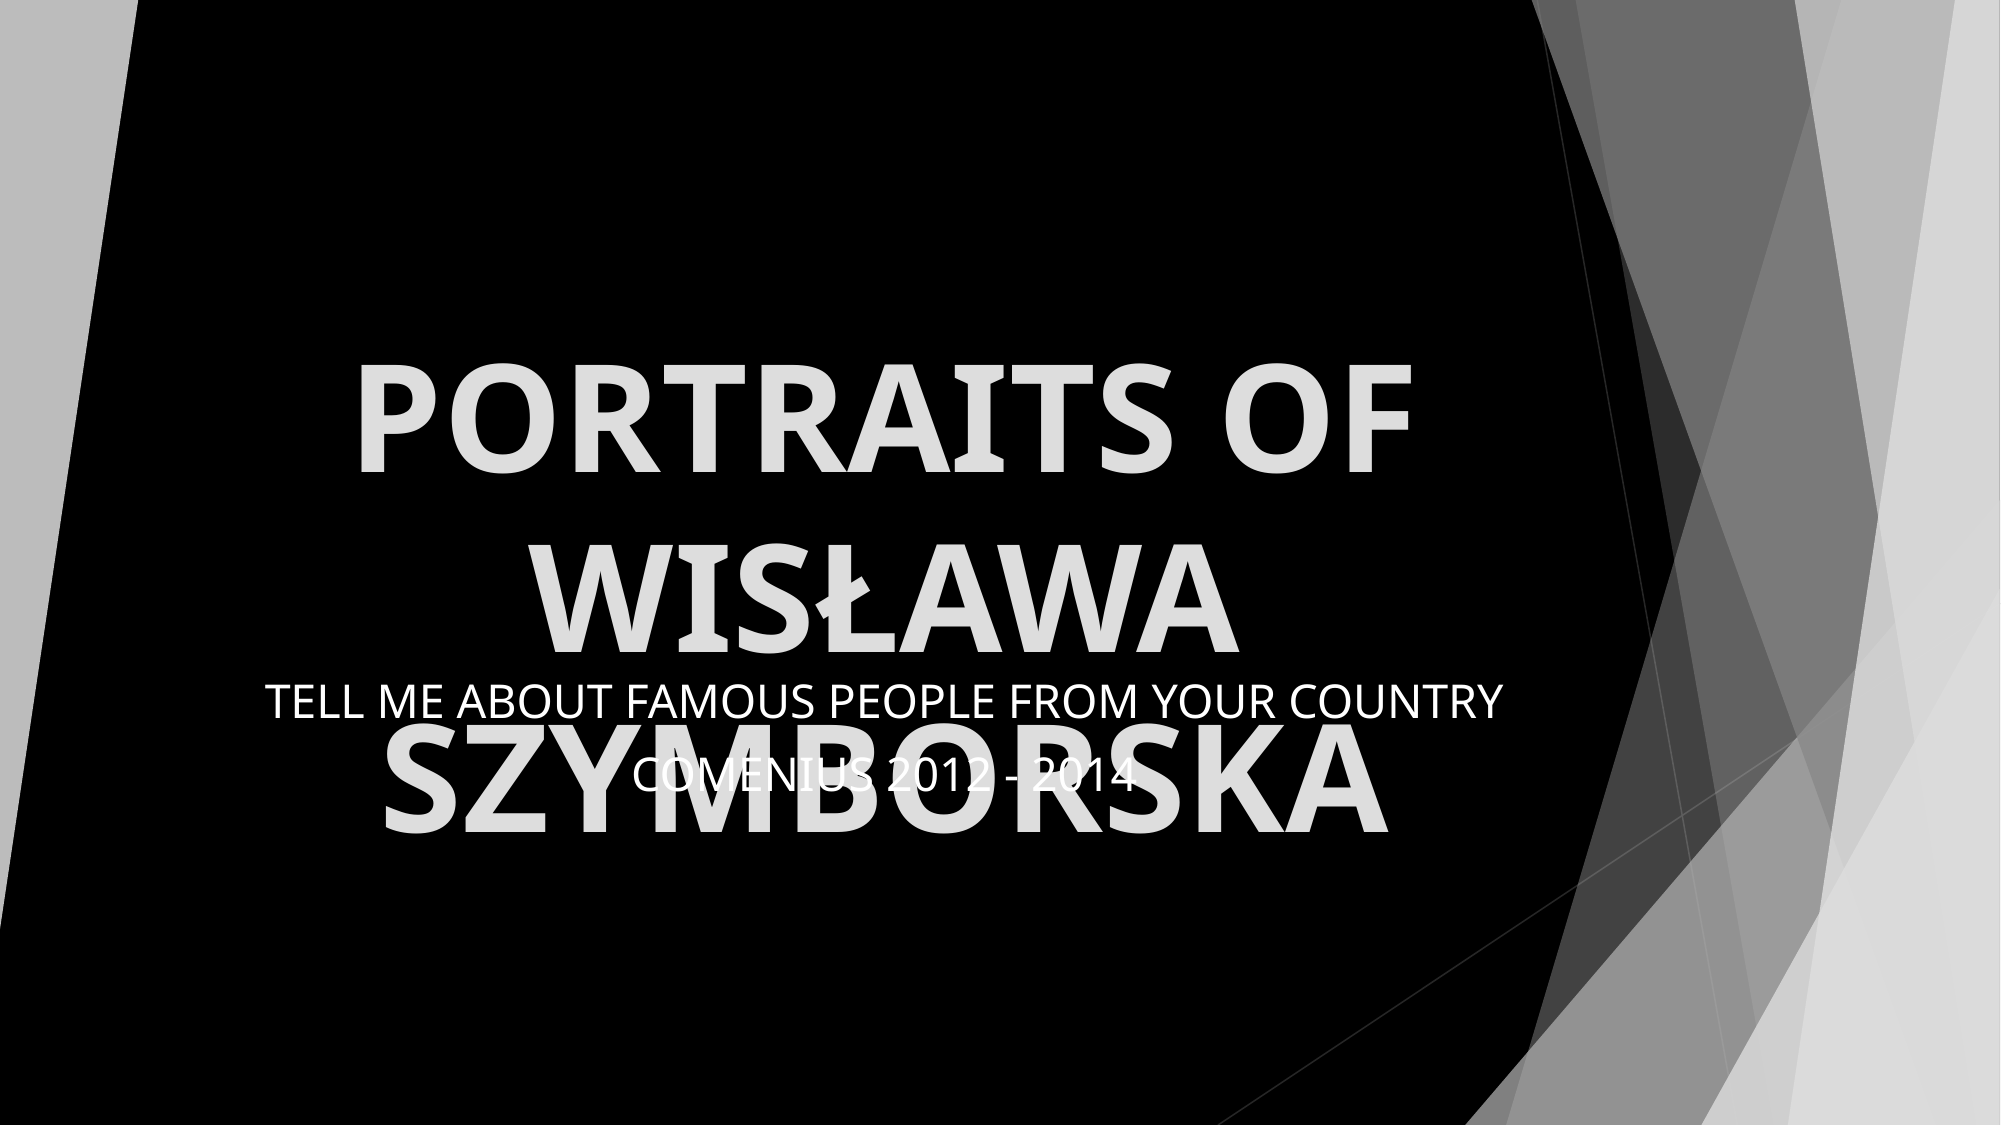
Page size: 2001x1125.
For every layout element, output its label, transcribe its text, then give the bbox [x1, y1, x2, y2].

subtitle TELL ME ABOUT FAMOUS PEOPLE FROM YOUR COUNTRY COMENIUS 2012 - 2014 [247, 664, 1522, 845]
title PORTRAITS OF WISŁAWA SZYMBORSKA [247, 314, 1522, 664]
